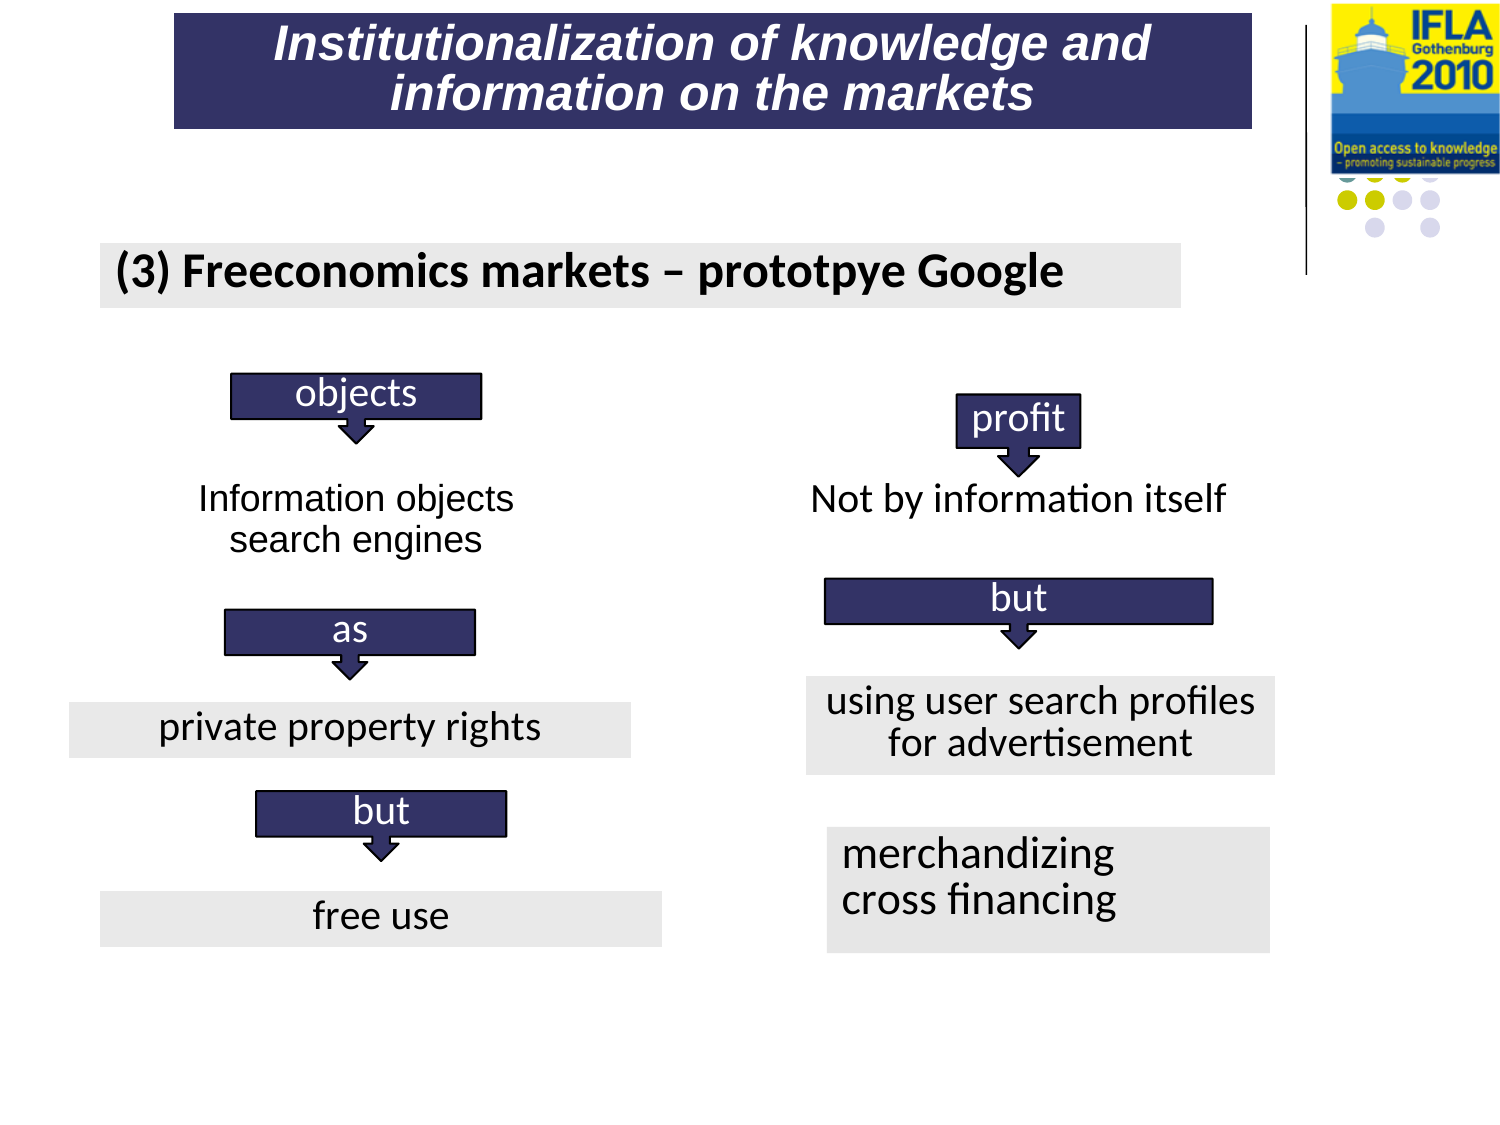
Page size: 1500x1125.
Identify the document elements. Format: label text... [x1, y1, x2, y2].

text_box using user search profiles for advertisement [806, 676, 1275, 775]
text_box private property rights [69, 702, 631, 758]
text_box objects [231, 373, 482, 444]
text_box as [224, 609, 475, 680]
text_box Not by information itself [763, 474, 1275, 531]
text_box but [256, 791, 507, 862]
text_box (3) Freeconomics markets – prototpye Google [100, 243, 1181, 308]
text_box Information objects search engines [137, 469, 575, 569]
text_box Institutionalization of knowledge and information on the markets [174, 13, 1252, 129]
text_box profit [956, 394, 1081, 477]
text_box merchandizing cross financing [826, 826, 1270, 954]
text_box but [825, 578, 1213, 649]
text_box free use [100, 891, 662, 947]
